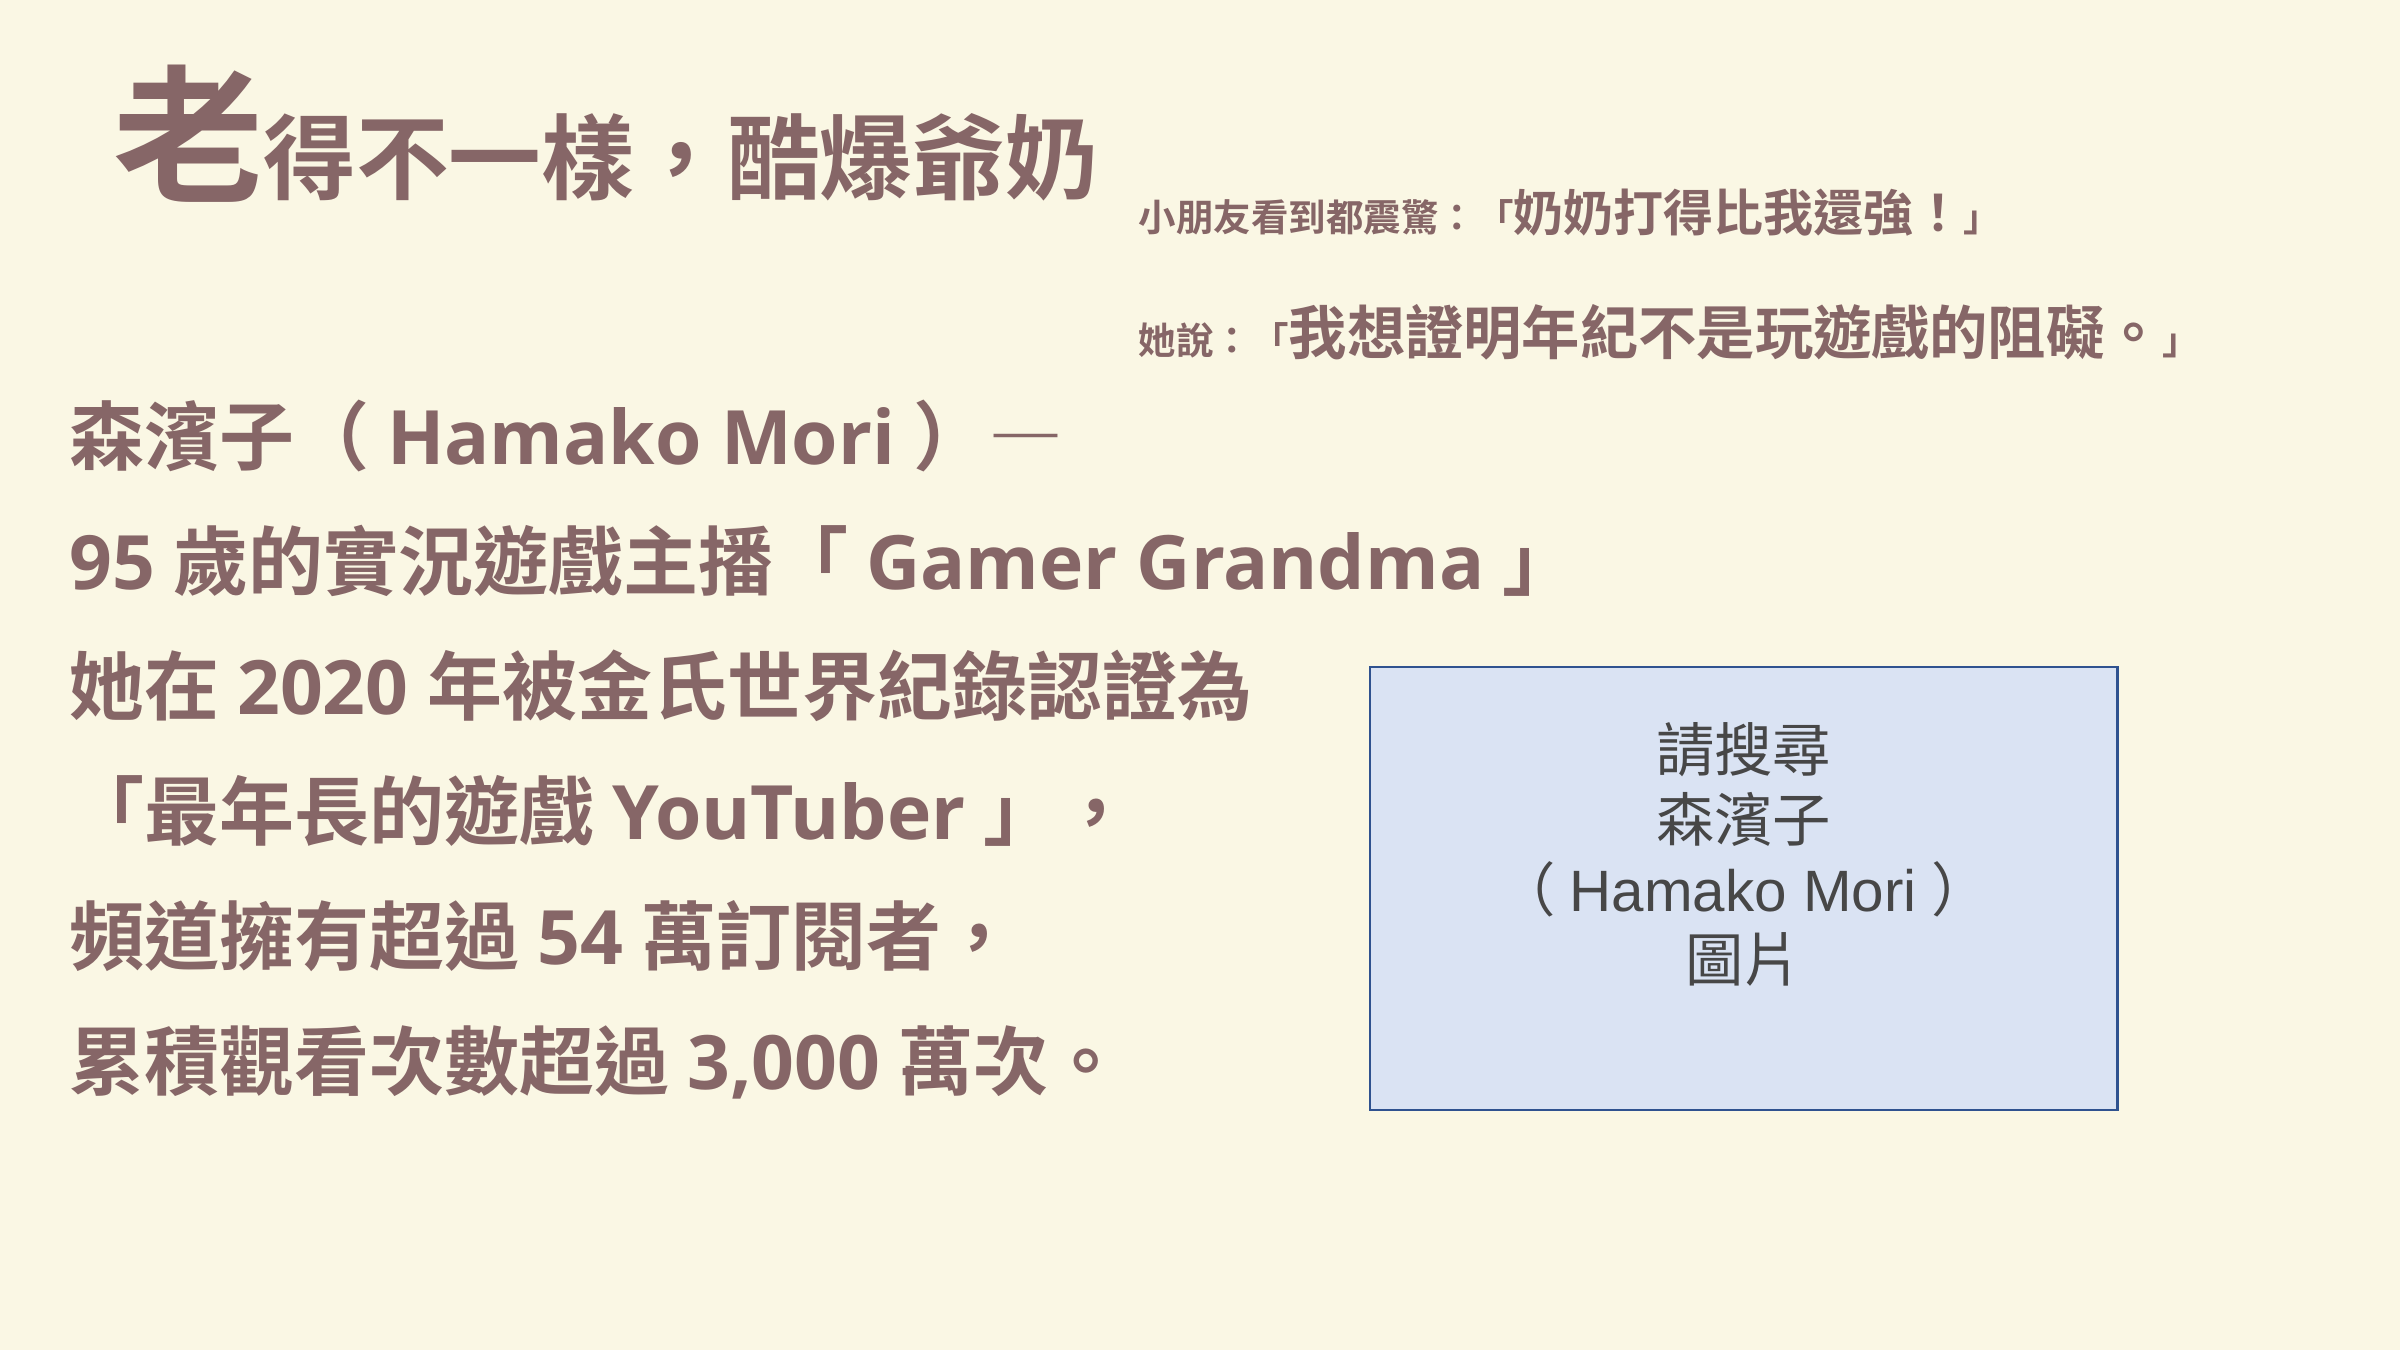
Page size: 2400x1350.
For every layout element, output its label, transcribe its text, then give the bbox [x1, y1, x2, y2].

text_box 小朋友看到都震驚：「奶奶打得比我還強！」 她說：「我想證明年紀不是玩遊戲的阻礙。」 [1124, 109, 2363, 374]
text_box 請搜尋 森濱子 （Hamako Mori） 圖片 [1370, 667, 2117, 1110]
text_box 森濱子（Hamako Mori）— 95歲的實況遊戲主播「Gamer Grandma」 她在2020年被金氏世界紀錄認證為 「最年長的遊戲YouTuber」， 頻道擁有超過54萬訂閱者， 累積觀看次數超過3,000萬次。 [69, 354, 2016, 1275]
text_box 老得不一樣，酷爆爺奶 [114, 106, 1362, 262]
